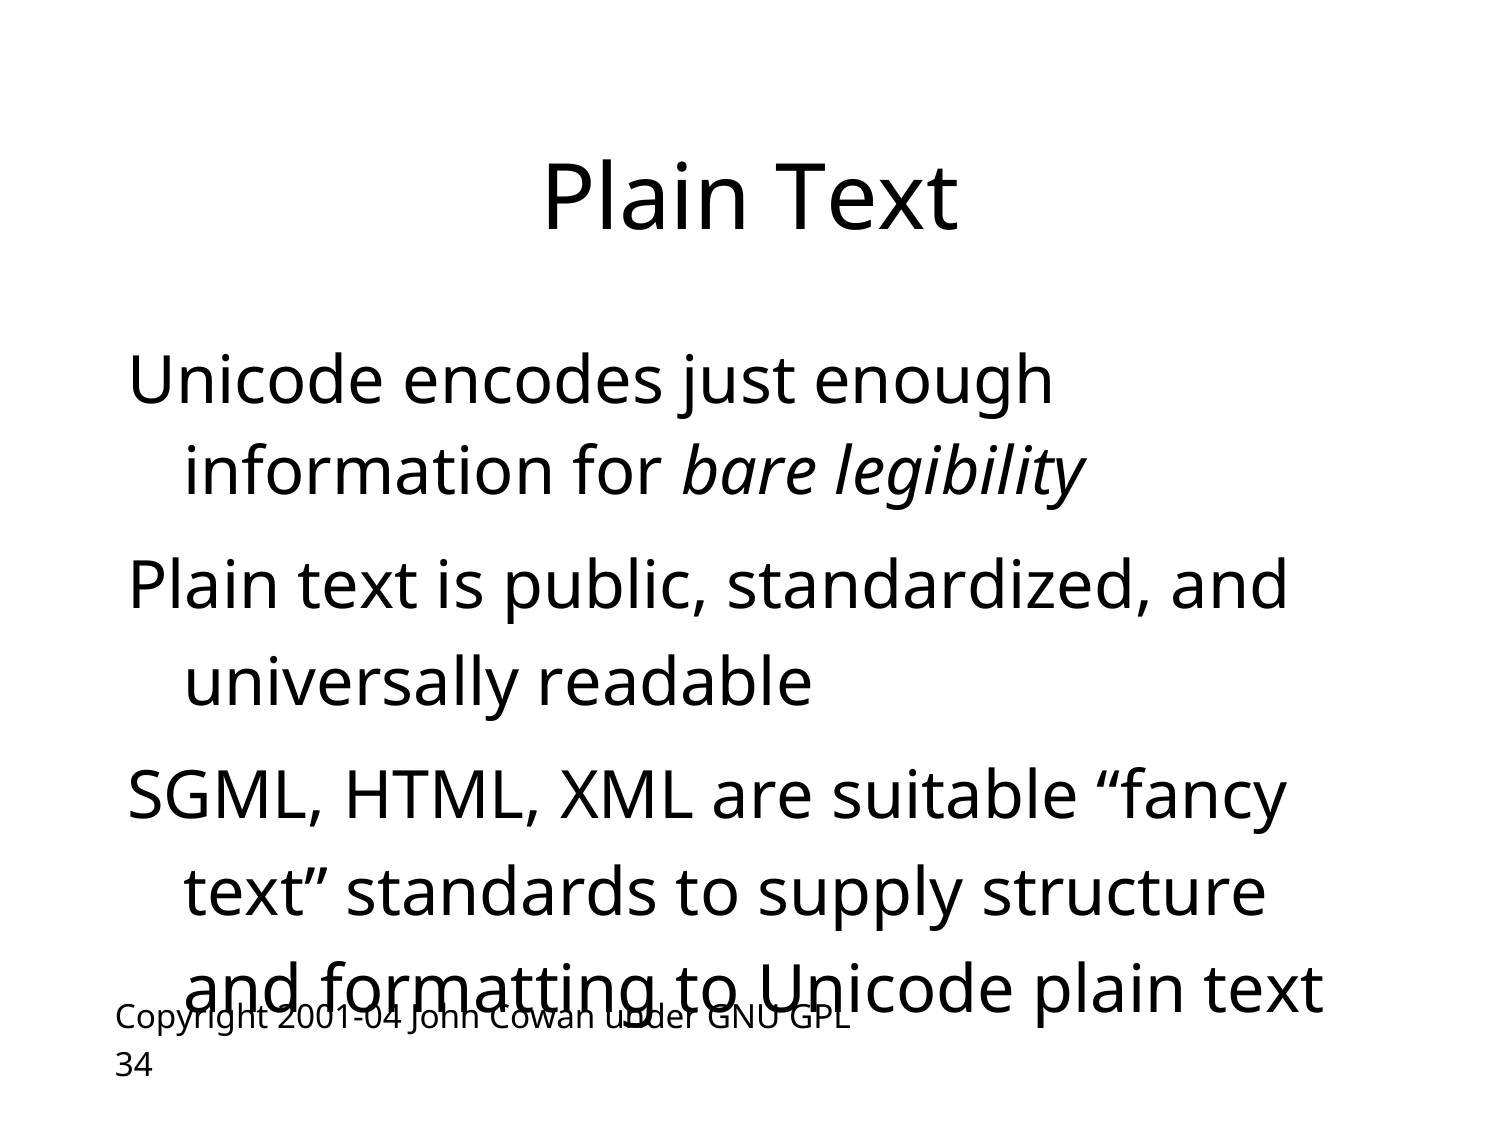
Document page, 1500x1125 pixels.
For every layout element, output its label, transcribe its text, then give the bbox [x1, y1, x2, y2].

title Plain Text [112, 99, 1388, 288]
list Unicode encodes just enough information for bare legibility Plain text is public, standardized, and universally readable SGML, HTML, XML are suitable “fancy text” standards to supply structure and formatting to Unicode plain text [112, 324, 1388, 1000]
